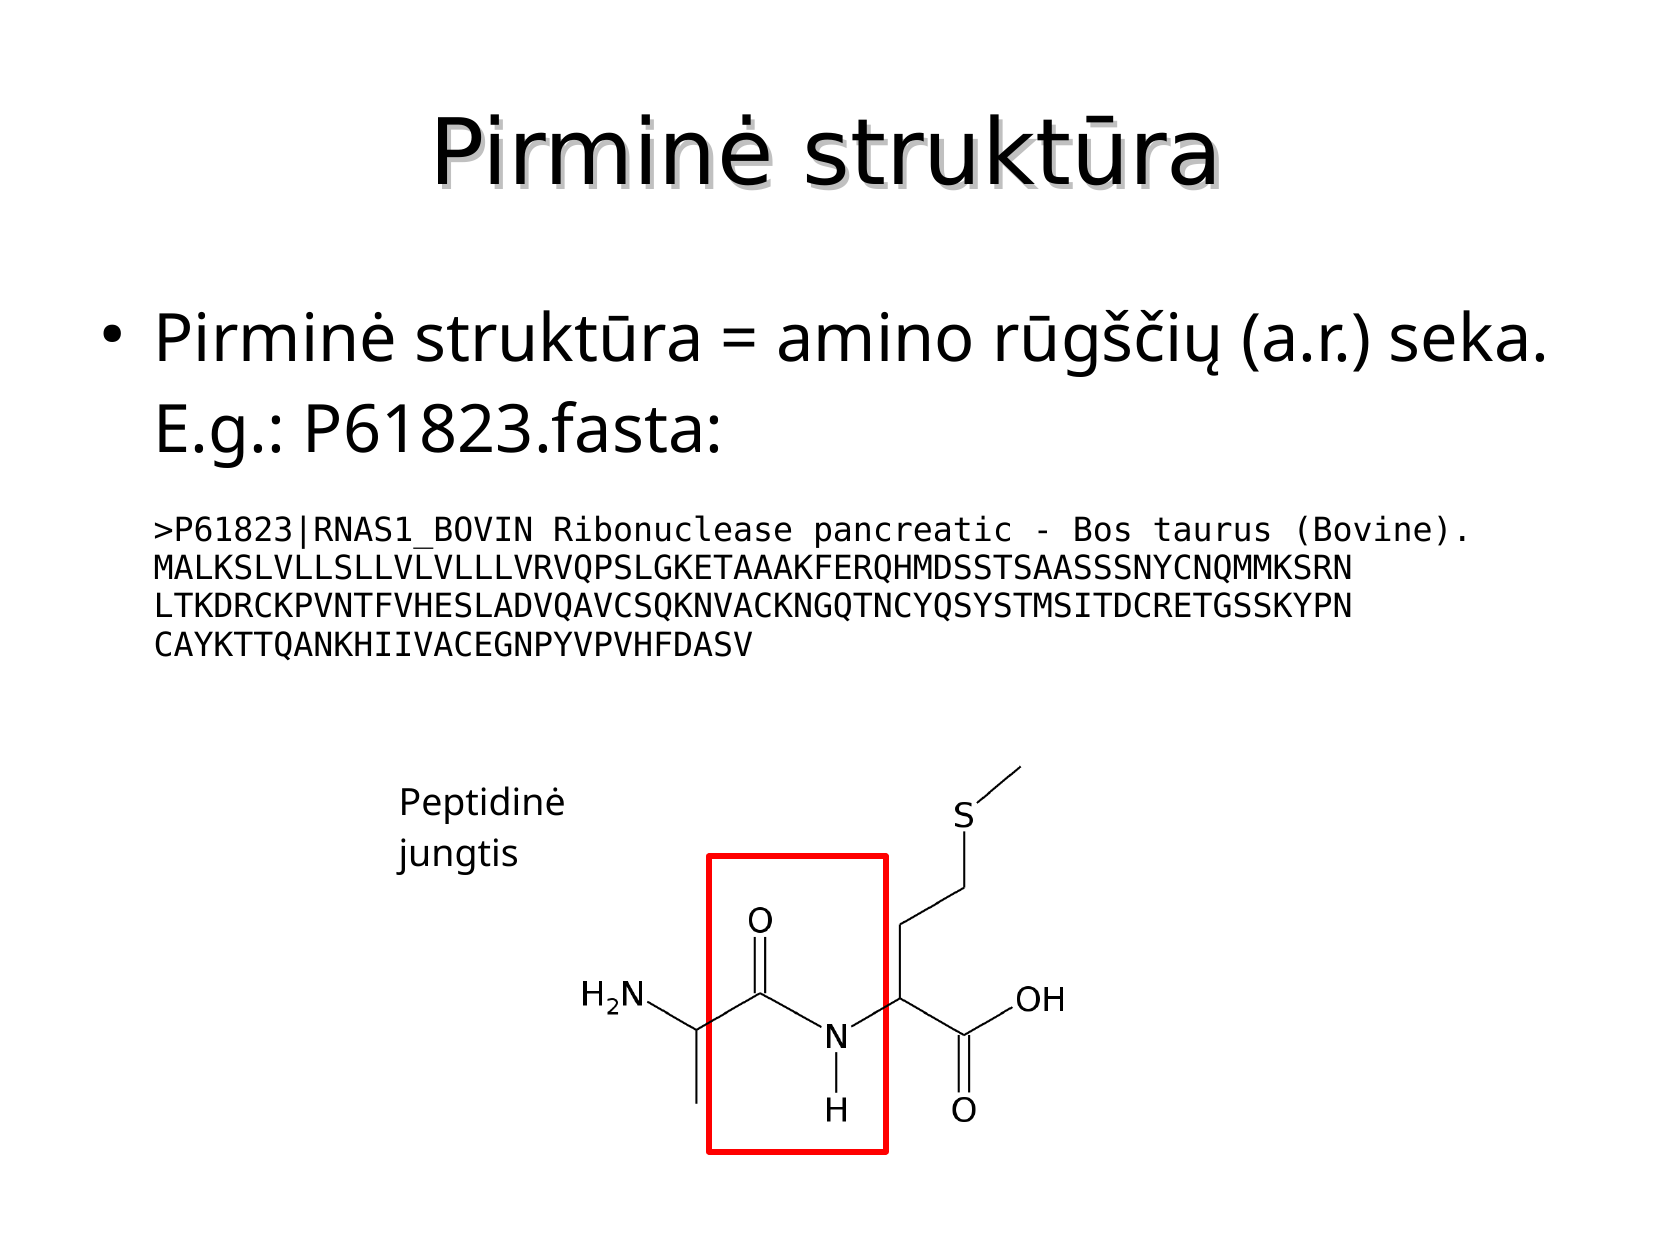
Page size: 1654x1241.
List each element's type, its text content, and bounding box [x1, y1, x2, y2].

text_box Peptidinė jungtis [383, 767, 583, 874]
list Pirminė struktūra = amino rūgščių (a.r.) seka. E.g.: P61823.fasta: >P61823|RNAS1_BOVIN Ribonuclease pancreatic - Bos taurus (Bovine). MALKSLVLLSLLVLVLLLVRVQPSLGKETAAAKFERQHMDSSTSAASSSNYCNQMMKSRN LTKDRCKPVNTFVHESLADVQAVCSQKNVACKNGQTNCYQSYSTMSITDCRETGSSKYPN CAYKTTQANKHIIVACEGNPYVPVHFDASV [82, 290, 1571, 680]
title Pirminė struktūra [82, 56, 1571, 250]
picture [583, 765, 1063, 1123]
